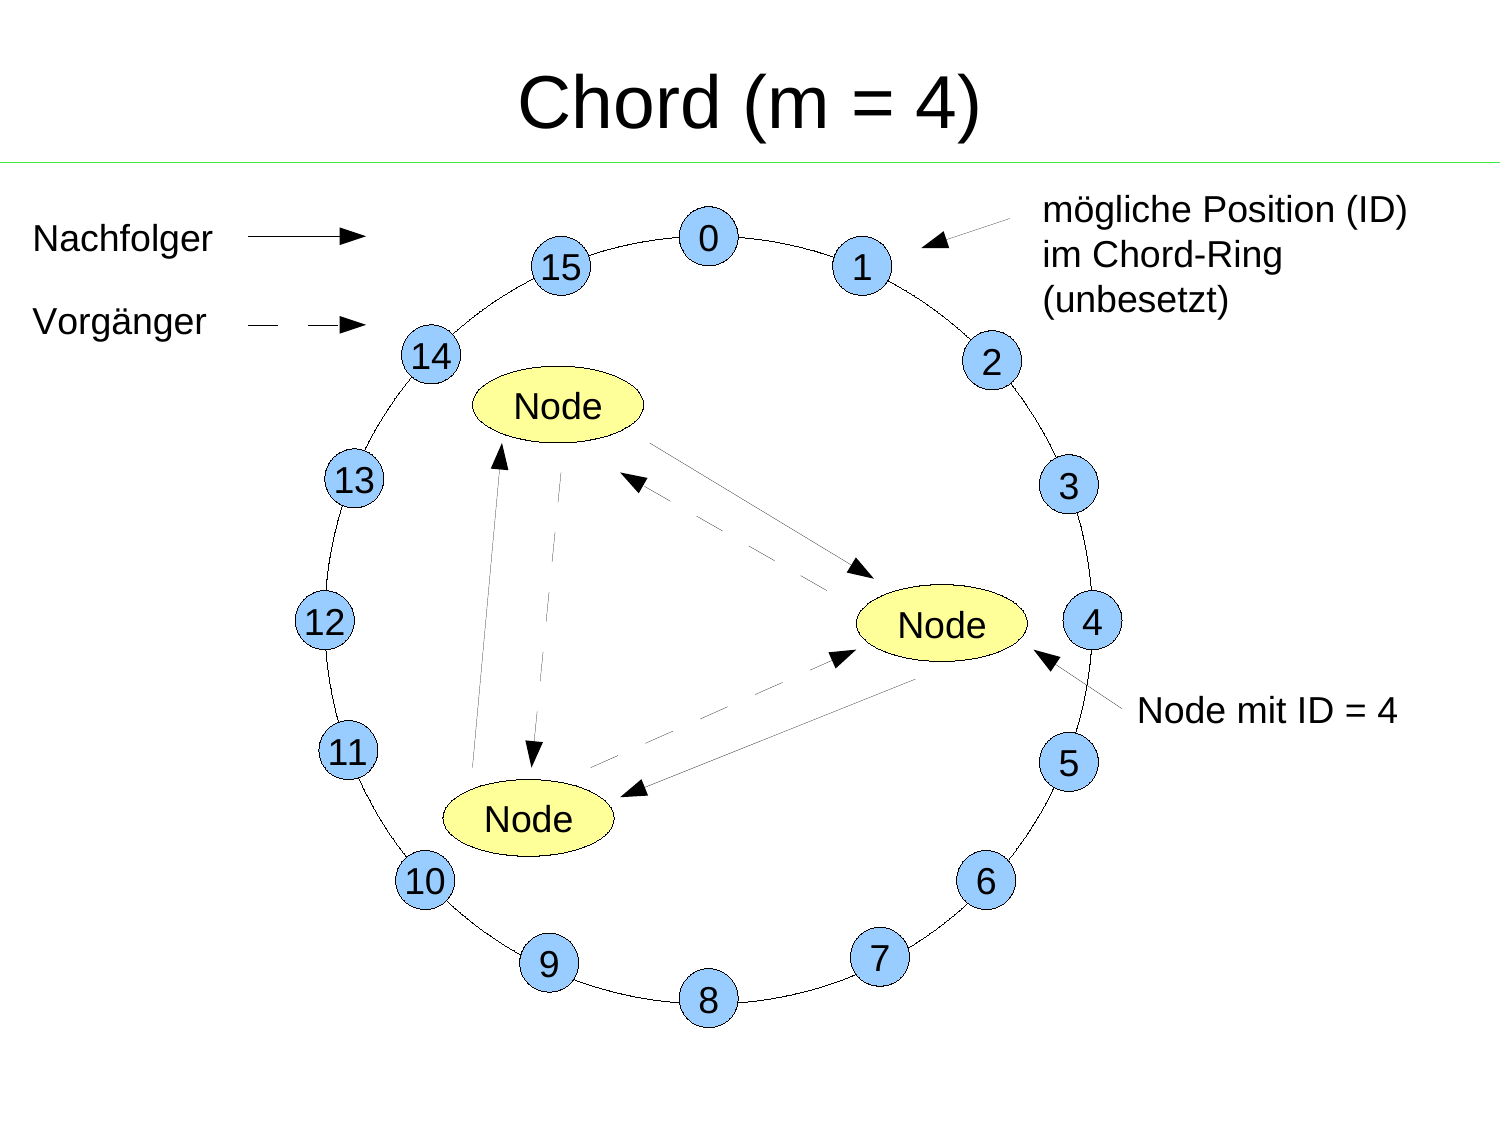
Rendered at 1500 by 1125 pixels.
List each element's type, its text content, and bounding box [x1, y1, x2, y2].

text_box Nachfolger [17, 206, 254, 267]
text_box 0 [679, 206, 739, 266]
text_box Vorgänger [17, 289, 254, 350]
text_box 15 [531, 236, 591, 296]
text_box mögliche Position (ID) im Chord-Ring (unbesetzt) [1027, 177, 1441, 327]
text_box 14 [401, 324, 461, 384]
text_box 9 [519, 933, 579, 993]
text_box 7 [850, 927, 910, 987]
text_box 13 [324, 448, 384, 508]
text_box Node [472, 366, 644, 443]
text_box 1 [832, 236, 892, 296]
text_box Node [856, 584, 1028, 662]
text_box 2 [962, 330, 1022, 390]
text_box Node [442, 779, 615, 857]
text_box 4 [1062, 590, 1123, 650]
text_box 12 [295, 590, 355, 650]
text_box Node mit ID = 4 [1122, 678, 1447, 739]
text_box 8 [679, 968, 739, 1028]
text_box 6 [956, 850, 1016, 910]
text_box 11 [318, 720, 378, 780]
title Chord (m = 4) [75, 57, 1426, 148]
text_box 10 [395, 850, 455, 910]
text_box 3 [1039, 454, 1099, 514]
text_box 5 [1039, 732, 1099, 792]
